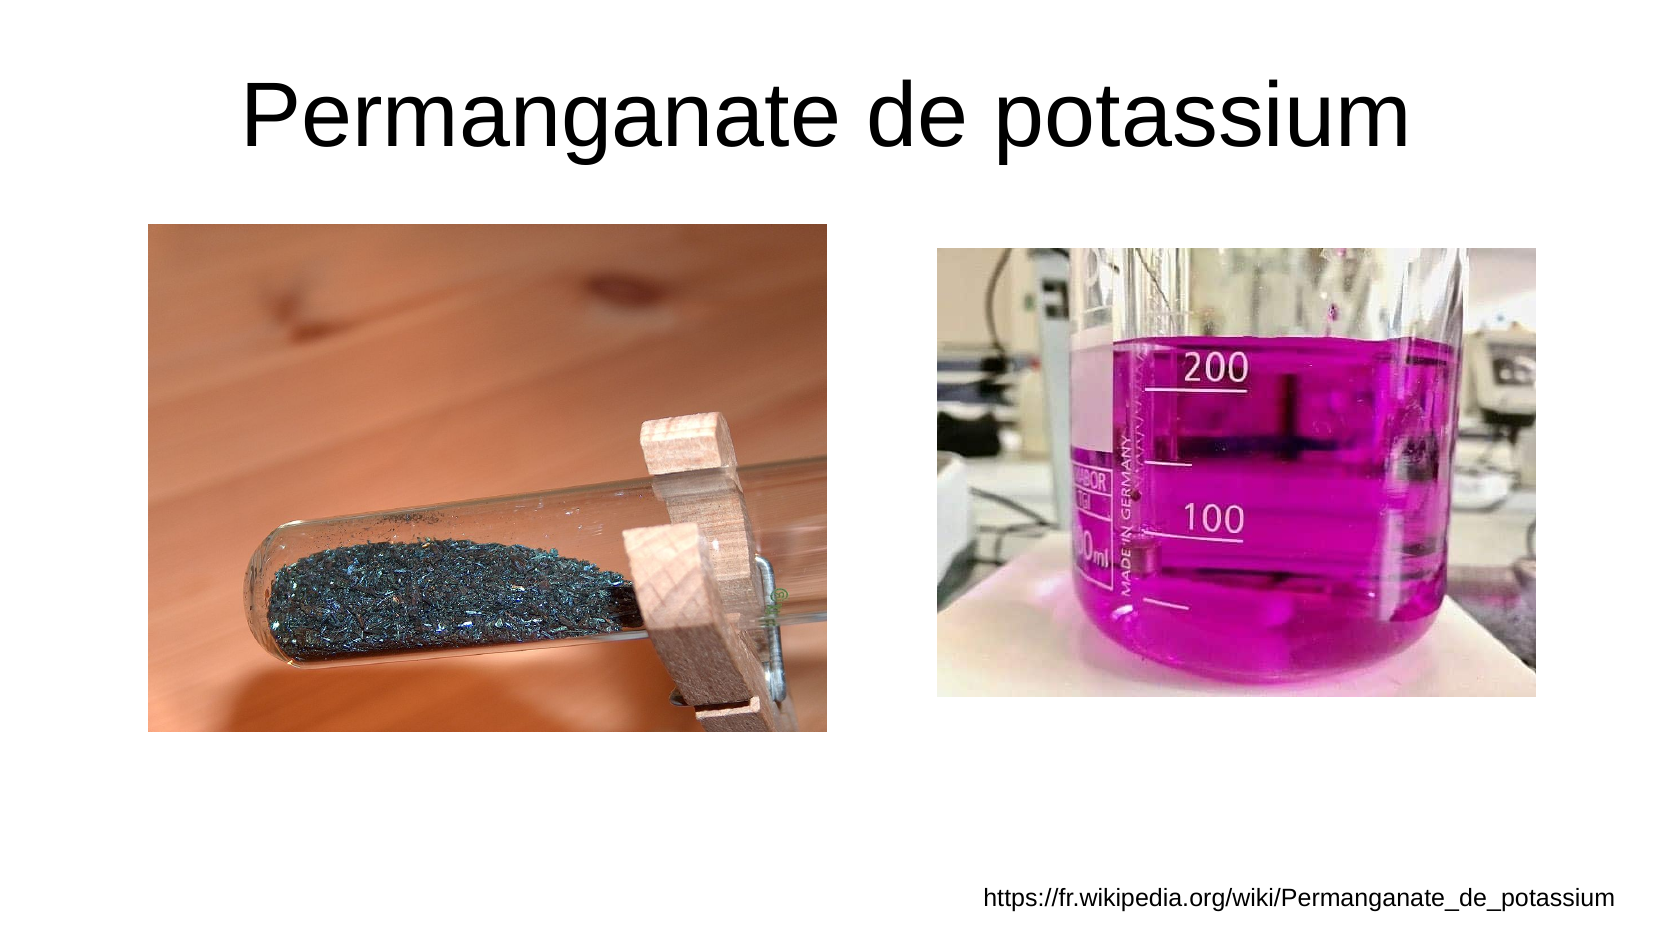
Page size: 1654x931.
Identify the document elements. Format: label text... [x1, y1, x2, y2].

picture [937, 248, 1536, 697]
picture [148, 224, 827, 732]
title Permanganate de potassium [82, 37, 1571, 193]
text_box https://fr.wikipedia.org/wiki/Permanganate_de_potassium [968, 876, 1654, 931]
